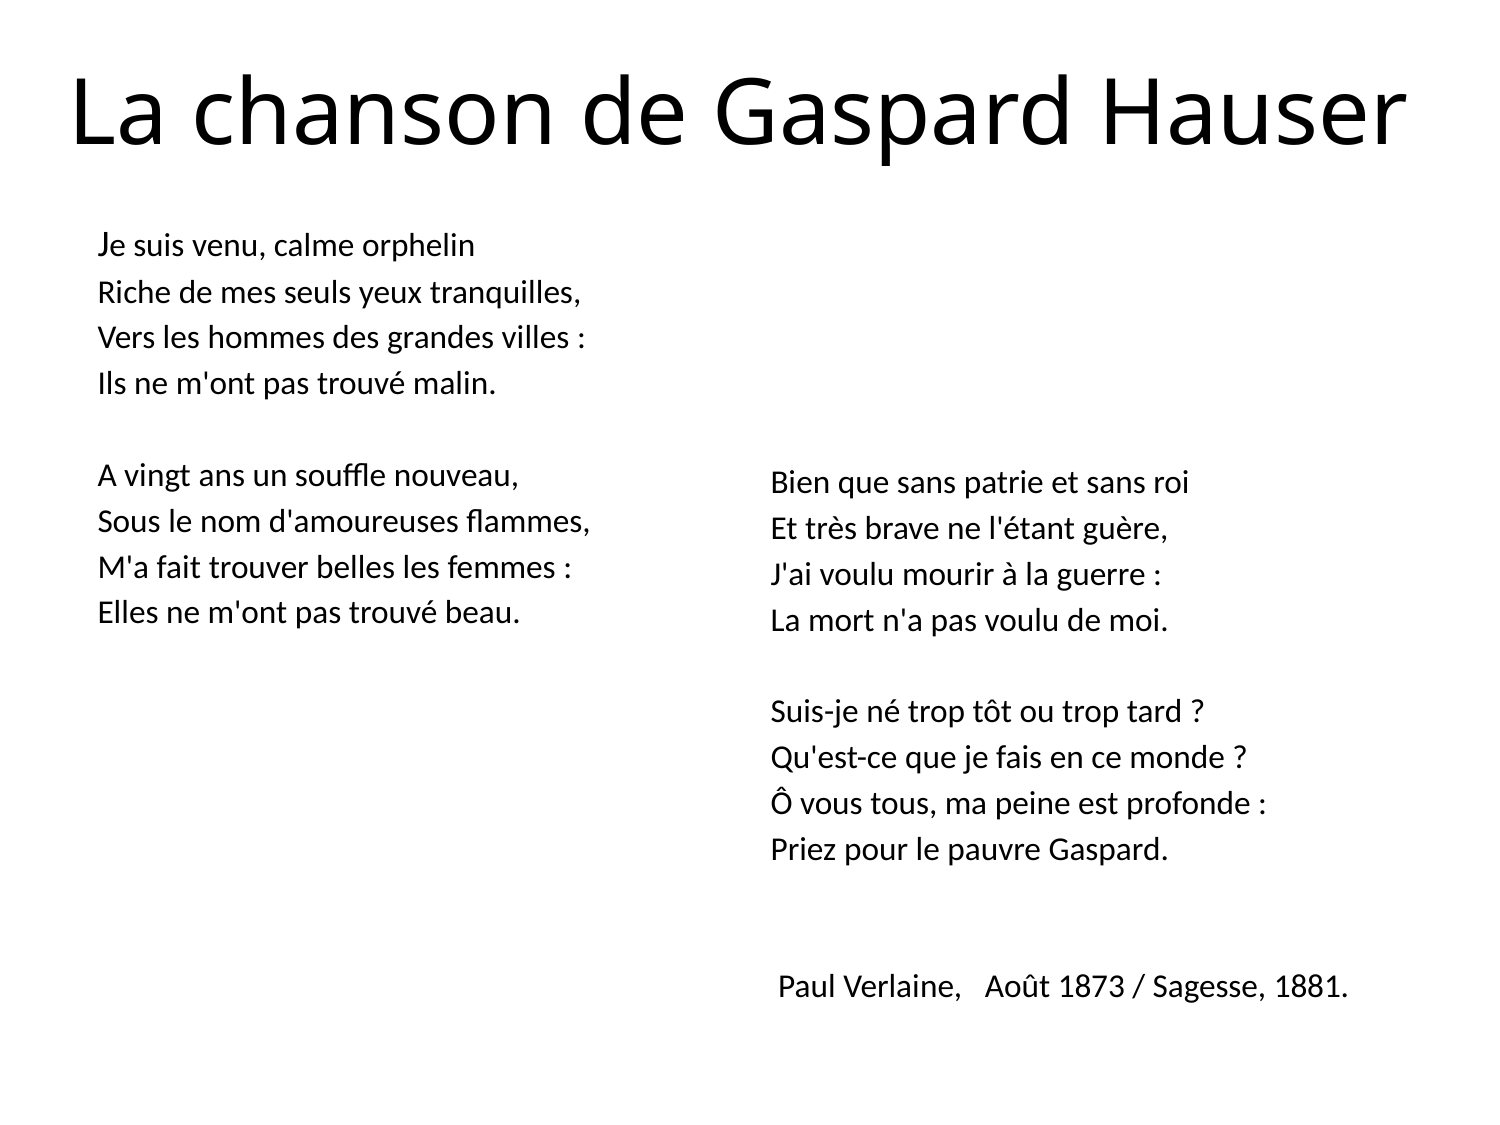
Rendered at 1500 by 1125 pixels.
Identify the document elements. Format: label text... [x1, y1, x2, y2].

list Je suis venu, calme orphelin Riche de mes seuls yeux tranquilles, Vers les hommes des grandes villes : Ils ne m'ont pas trouvé malin. A vingt ans un souffle nouveau, Sous le nom d'amoureuses flammes, M'a fait trouver belles les femmes : Elles ne m'ont pas trouvé beau. [82, 160, 674, 674]
title La chanson de Gaspard Hauser [29, 45, 1425, 233]
list Bien que sans patrie et sans roi Et très brave ne l'étant guère, J'ai voulu mourir à la guerre : La mort n'a pas voulu de moi. Suis-je né trop tôt ou trop tard ? Qu'est-ce que je fais en ce monde ? Ô vous tous, ma peine est profonde : Priez pour le pauvre Gaspard. Paul Verlaine, Août 1873 / Sagesse, 1881. [755, 452, 1489, 1075]
